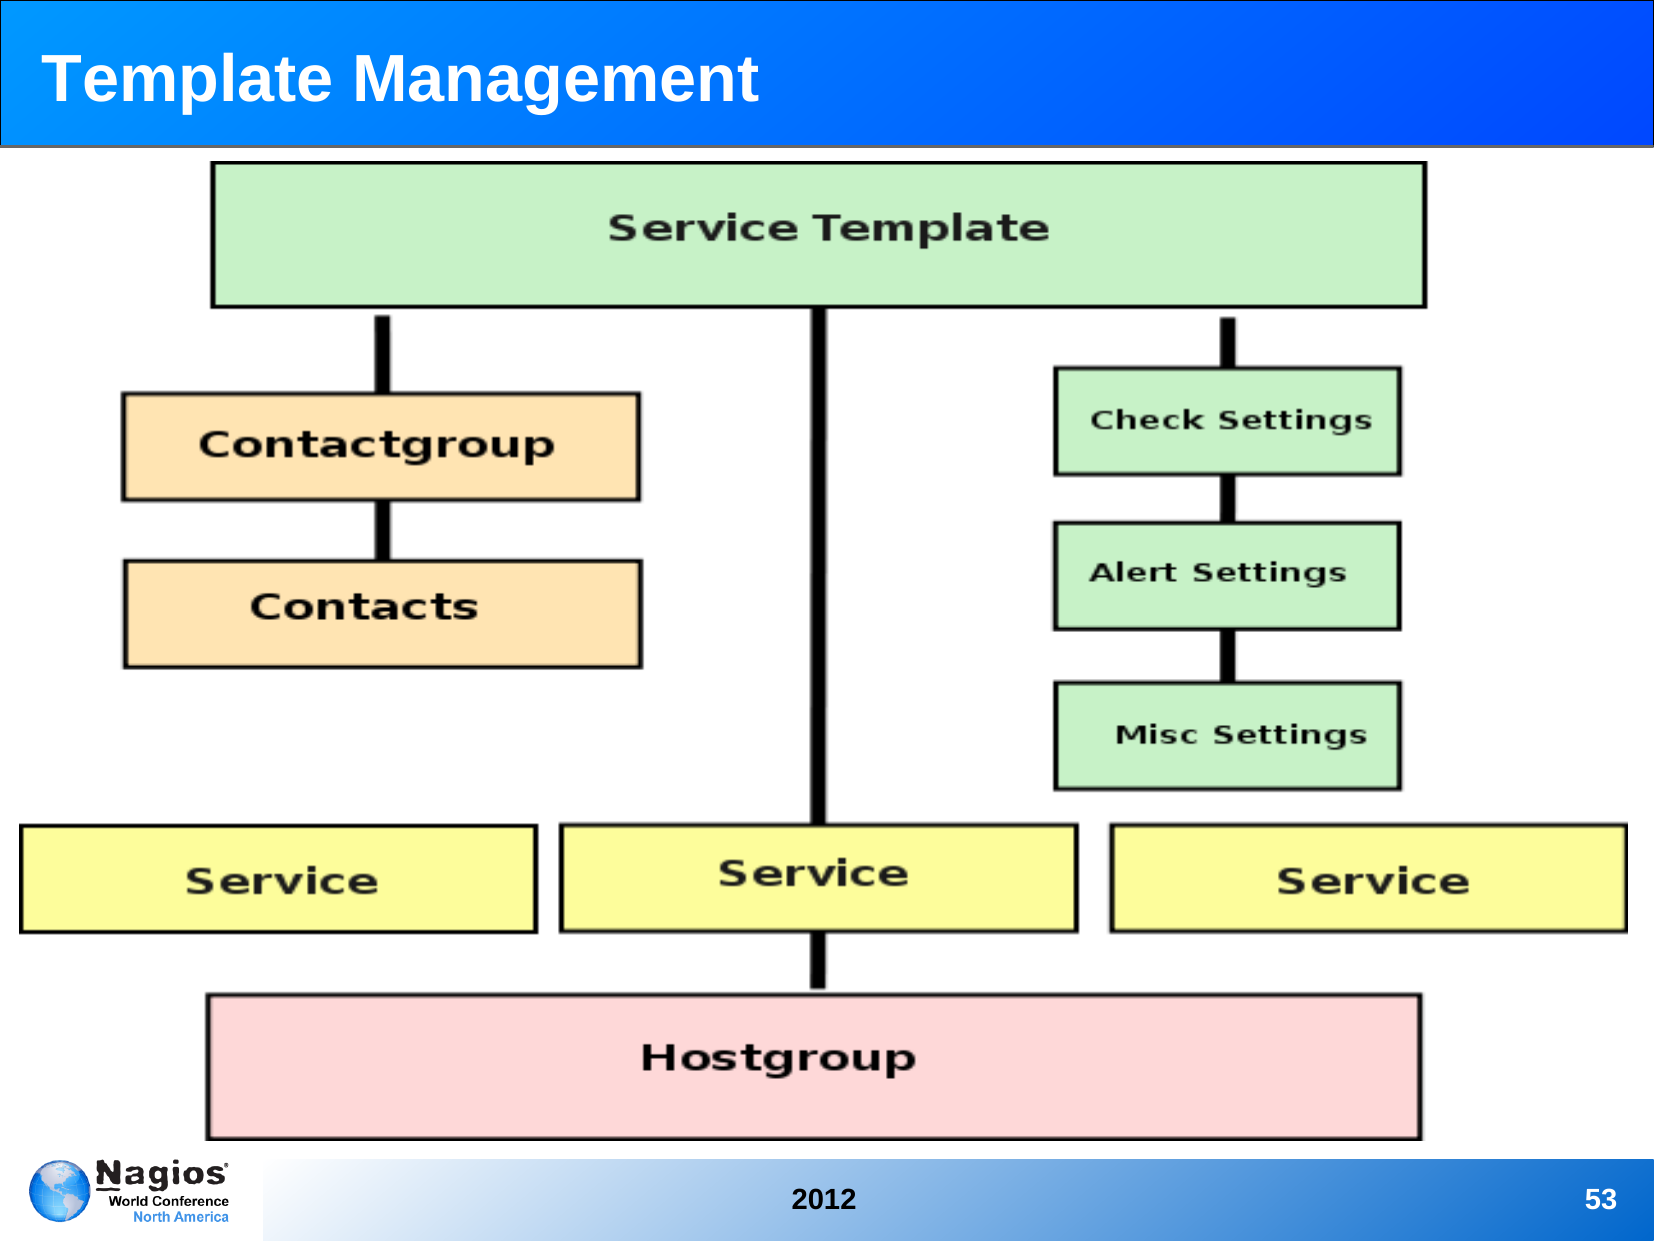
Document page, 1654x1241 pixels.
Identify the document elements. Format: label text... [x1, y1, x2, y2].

picture [19, 161, 1628, 1141]
title Template Management [41, 36, 1530, 120]
picture [29, 1159, 229, 1235]
